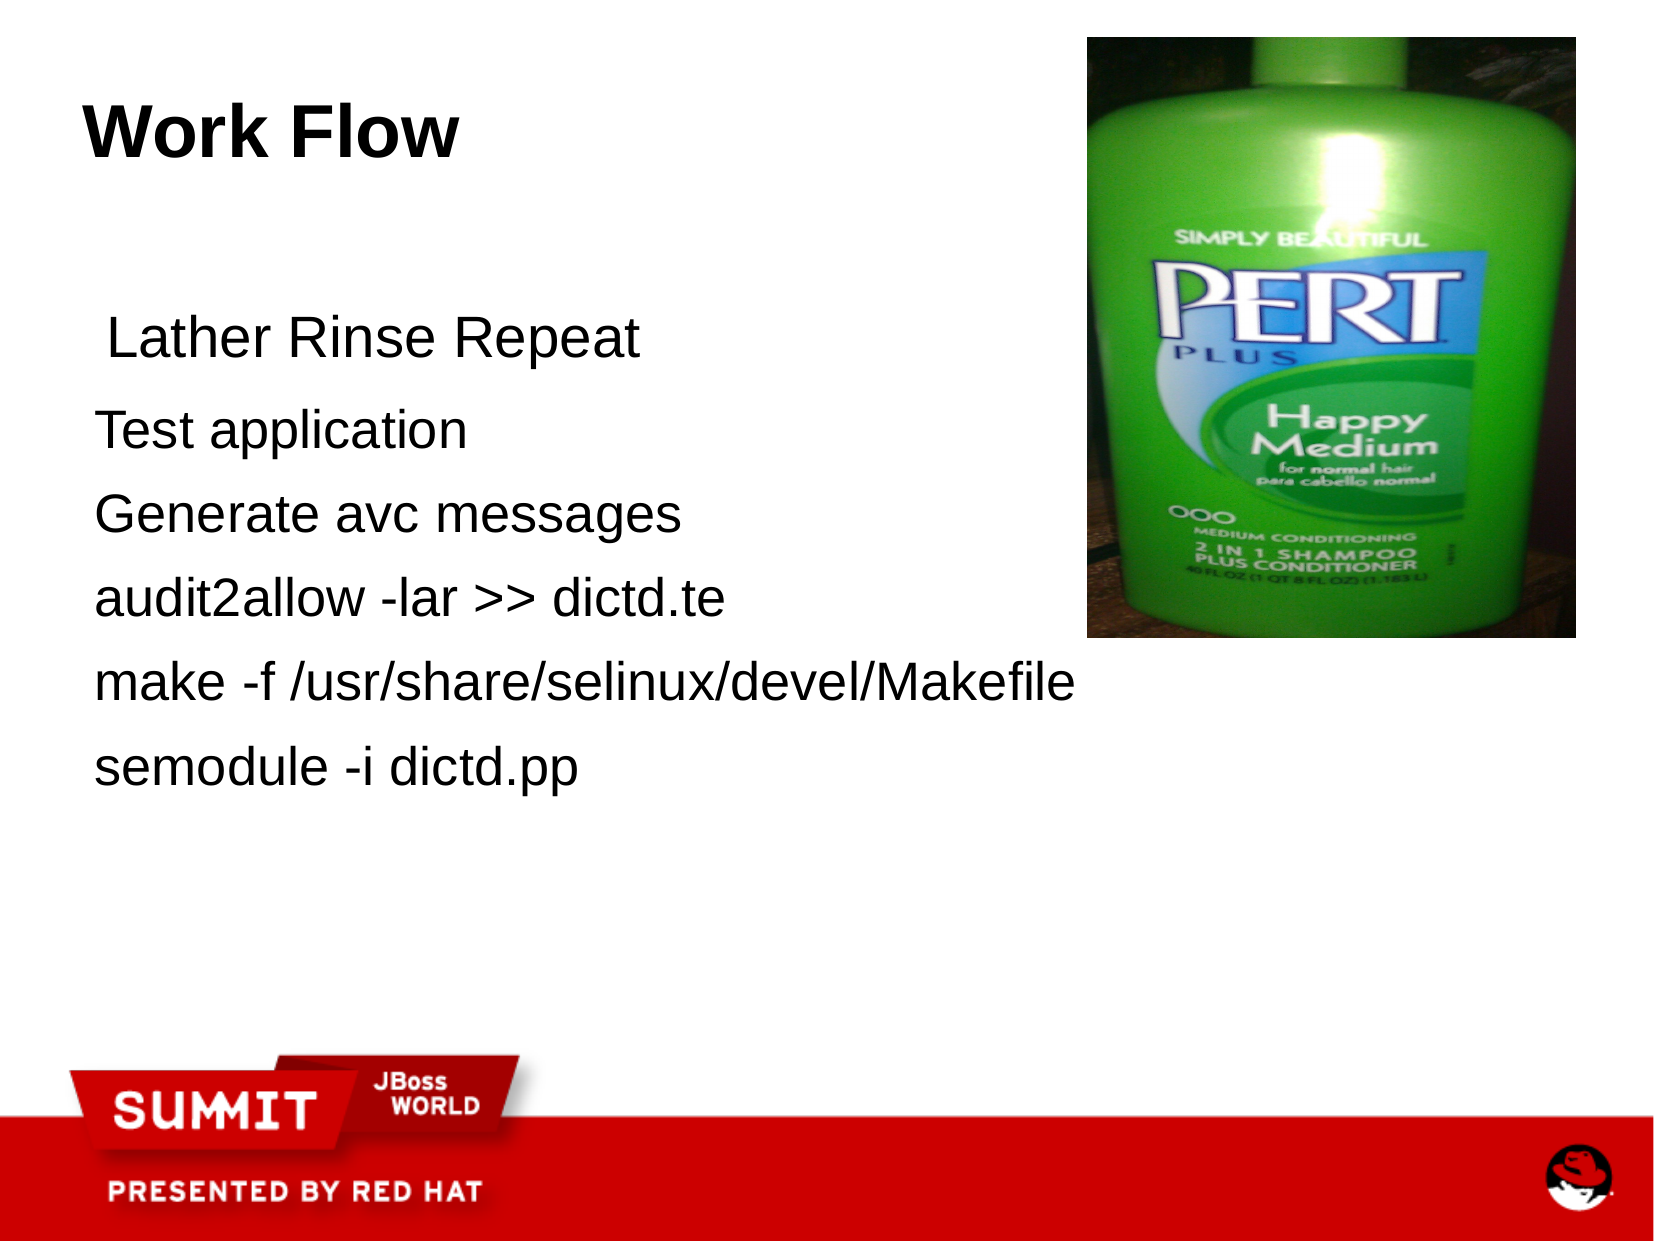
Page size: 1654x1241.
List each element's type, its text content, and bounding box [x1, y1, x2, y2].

picture [0, 1043, 1654, 1241]
title Work Flow [82, 37, 1571, 226]
picture [1087, 37, 1576, 304]
list Lather Rinse Repeat Test application Generate avc messages audit2allow -lar >> dictd.te make -f /usr/share/selinux/devel/Makefile semodule -i dictd.pp [94, 304, 1651, 1174]
